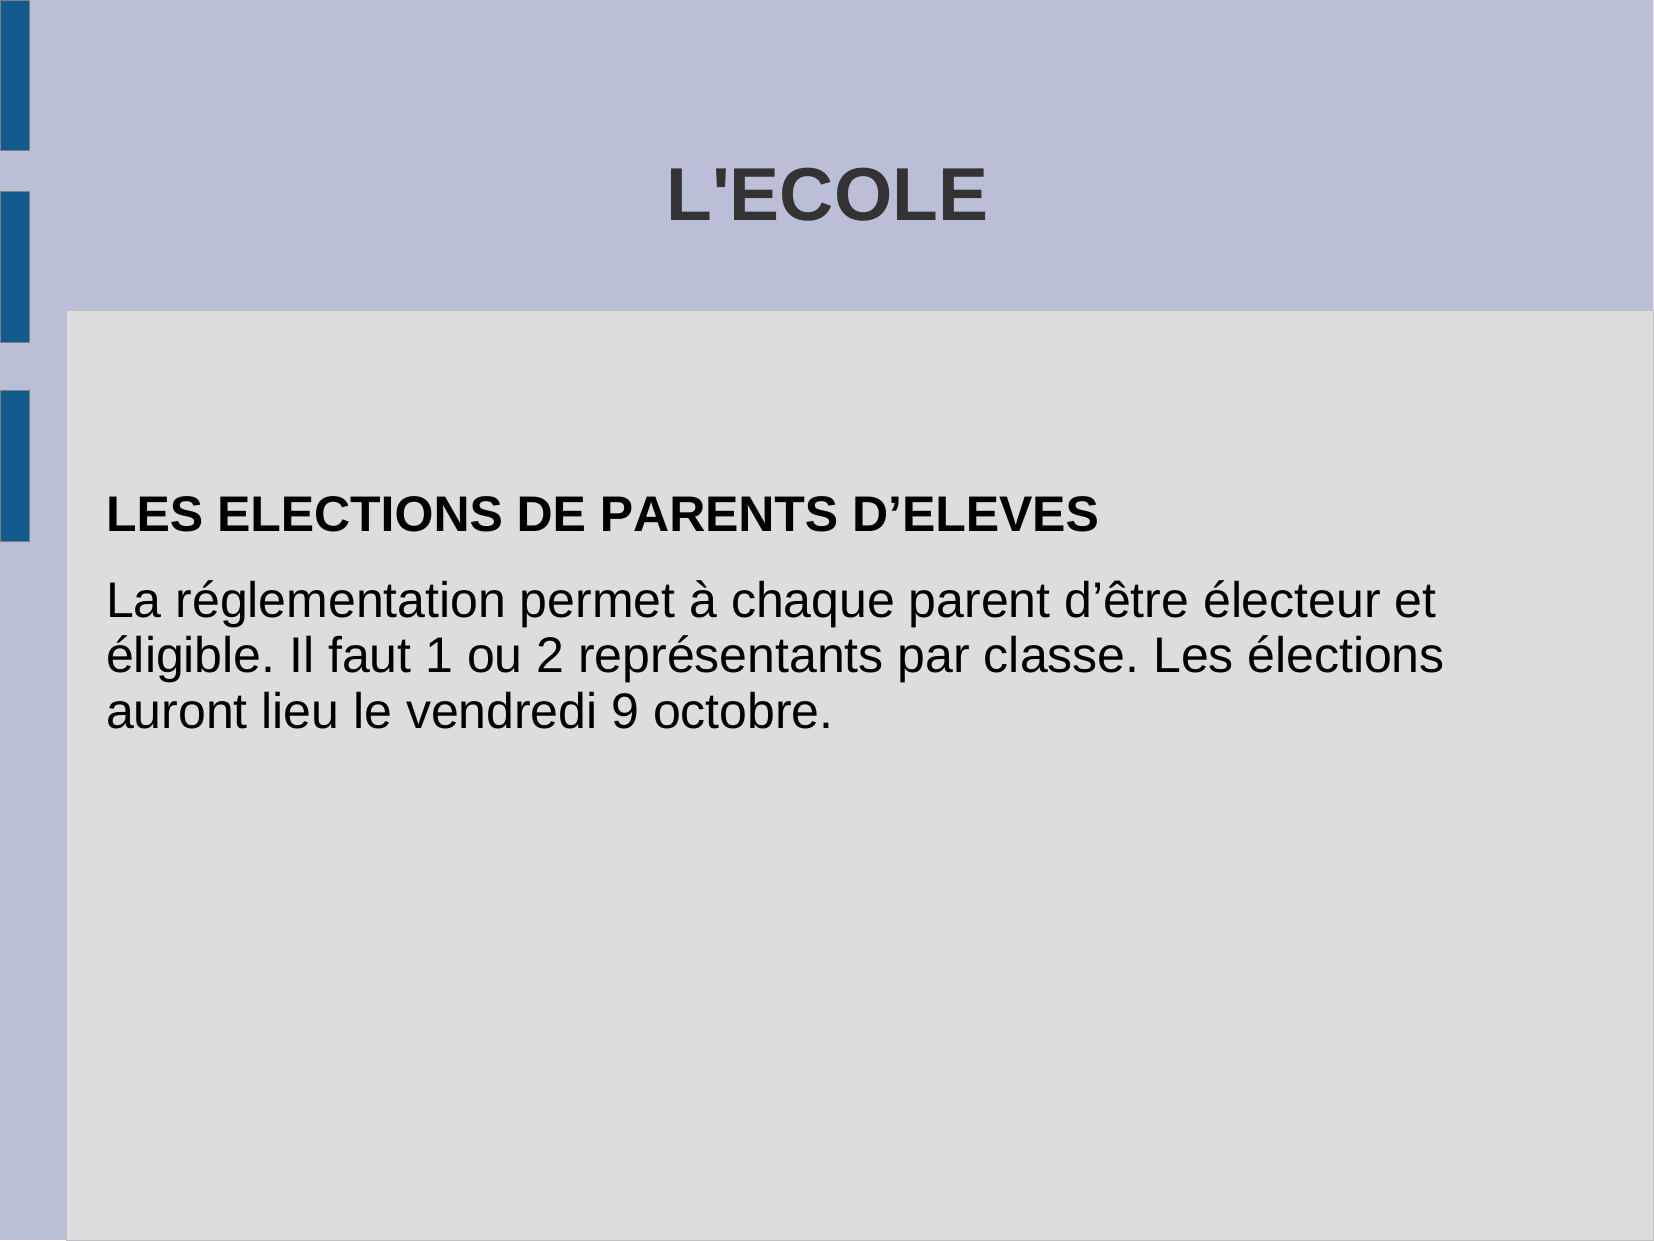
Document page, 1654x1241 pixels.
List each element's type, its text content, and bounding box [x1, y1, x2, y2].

title L'ECOLE [121, 91, 1534, 299]
list LES ELECTIONS DE PARENTS D’ELEVES La réglementation permet à chaque parent d’être électeur et éligible. Il faut 1 ou 2 représentants par classe. Les élections auront lieu le vendredi 9 octobre. [106, 486, 1519, 815]
